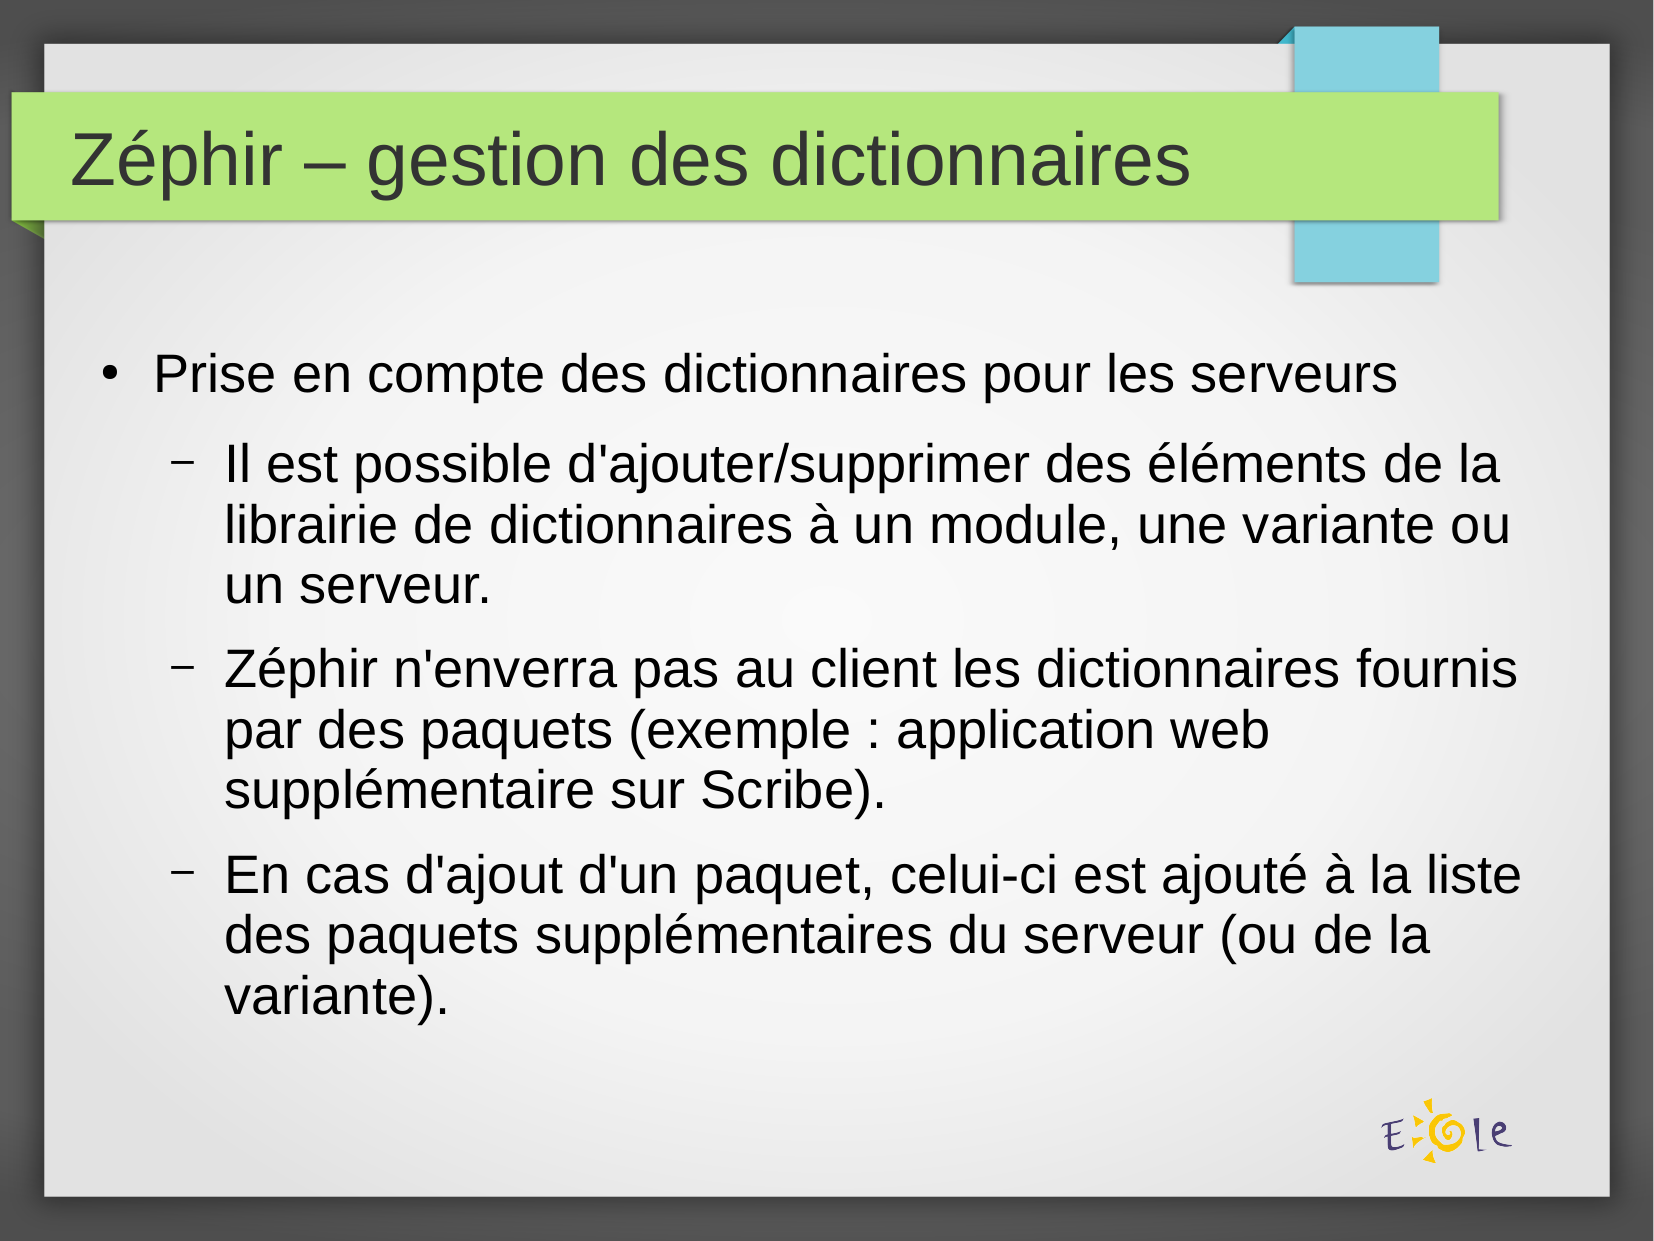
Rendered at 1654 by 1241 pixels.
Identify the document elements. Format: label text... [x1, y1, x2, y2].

title Zéphir – gestion des dictionnaires [70, 106, 1229, 213]
list Prise en compte des dictionnaires pour les serveurs Il est possible d'ajouter/supprimer des éléments de la librairie de dictionnaires à un module, une variante ou un serveur. Zéphir n'enverra pas au client les dictionnaires fournis par des paquets (exemple : application web supplémentaire sur Scribe). En cas d'ajout d'un paquet, celui-ci est ajouté à la liste des paquets supplémentaires du serveur (ou de la variante). [82, 343, 1538, 1063]
picture [0, 0, 1654, 1241]
